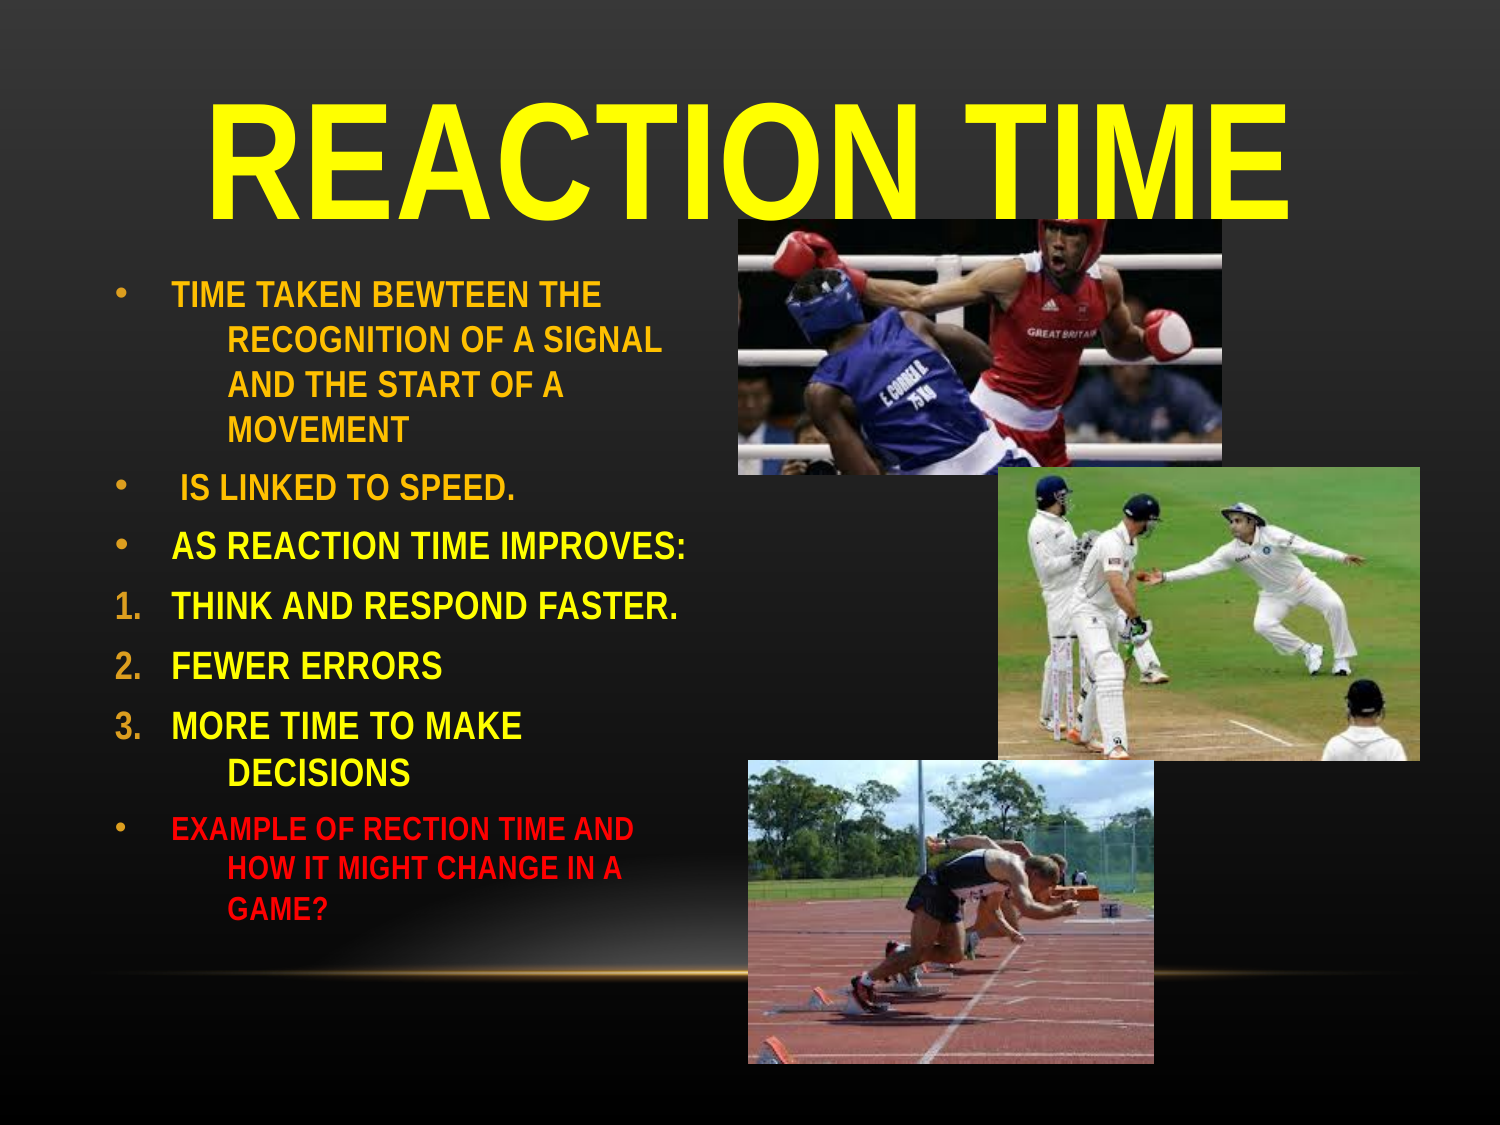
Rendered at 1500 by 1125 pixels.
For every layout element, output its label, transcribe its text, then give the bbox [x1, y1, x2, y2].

picture [738, 233, 1420, 1064]
list TIME TAKEN BEWTEEN THE RECOGNITION OF A SIGNAL AND THE START OF A MOVEMENT IS LINKED TO SPEED. AS REACTION TIME IMPROVES: THINK AND RESPOND FASTER. FEWER ERRORS MORE TIME TO MAKE DECISIONS EXAMPLE OF RECTION TIME AND HOW IT MIGHT CHANGE IN A GAME? [99, 262, 713, 953]
title REACTION TIME [99, 45, 1400, 233]
